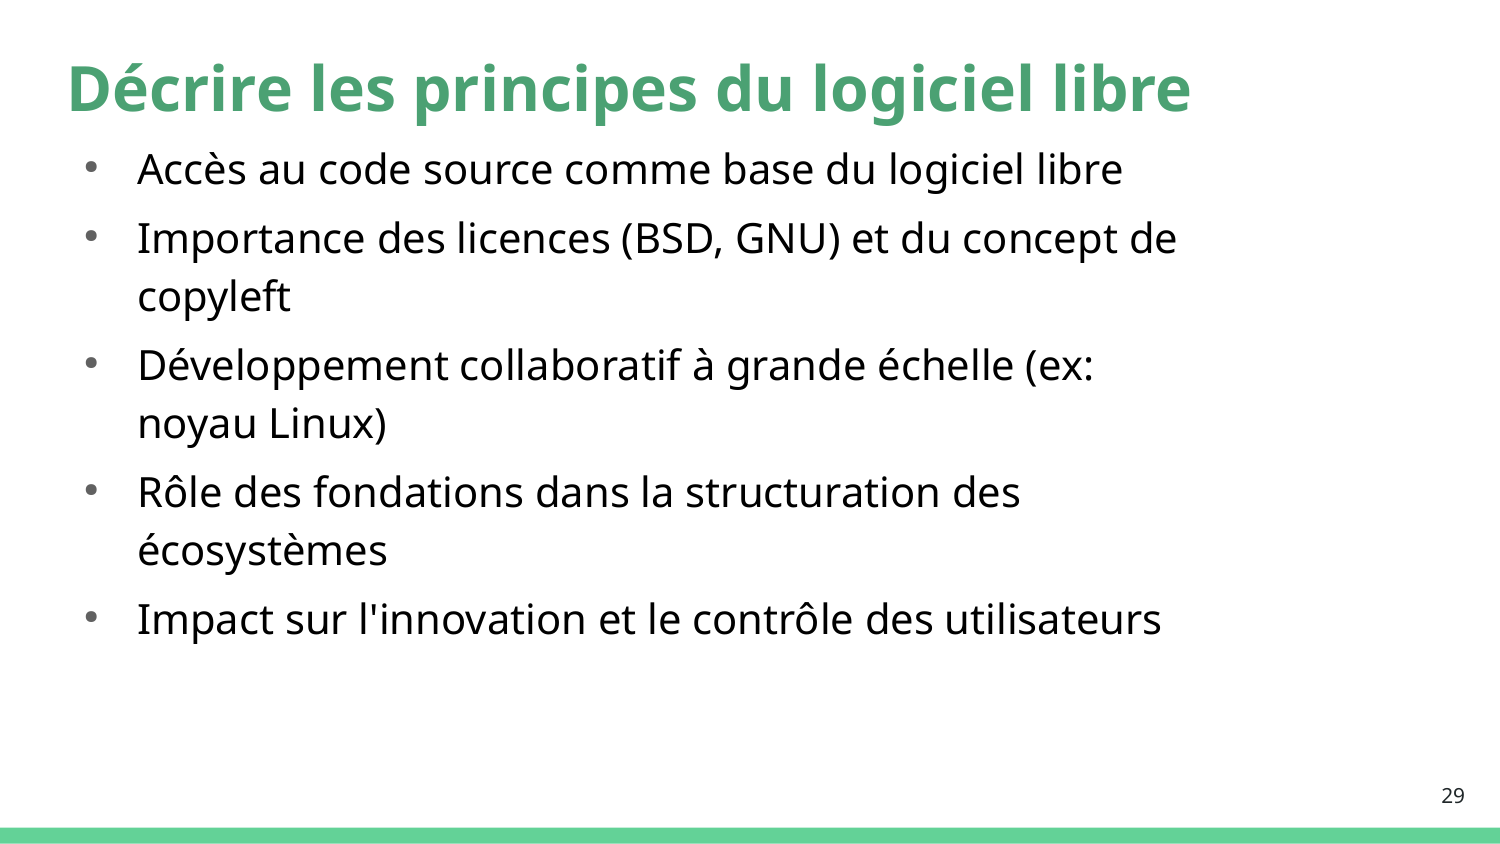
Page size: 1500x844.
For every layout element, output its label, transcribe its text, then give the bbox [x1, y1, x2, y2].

text_box <numéro> [1389, 764, 1480, 830]
list Accès au code source comme base du logiciel libre Importance des licences (BSD, GNU) et du concept de copyleft Développement collaboratif à grande échelle (ex: noyau Linux) Rôle des fondations dans la structuration des écosystèmes Impact sur l'innovation et le contrôle des utilisateurs [51, 120, 1241, 827]
title Décrire les principes du logiciel libre [51, 23, 1477, 117]
